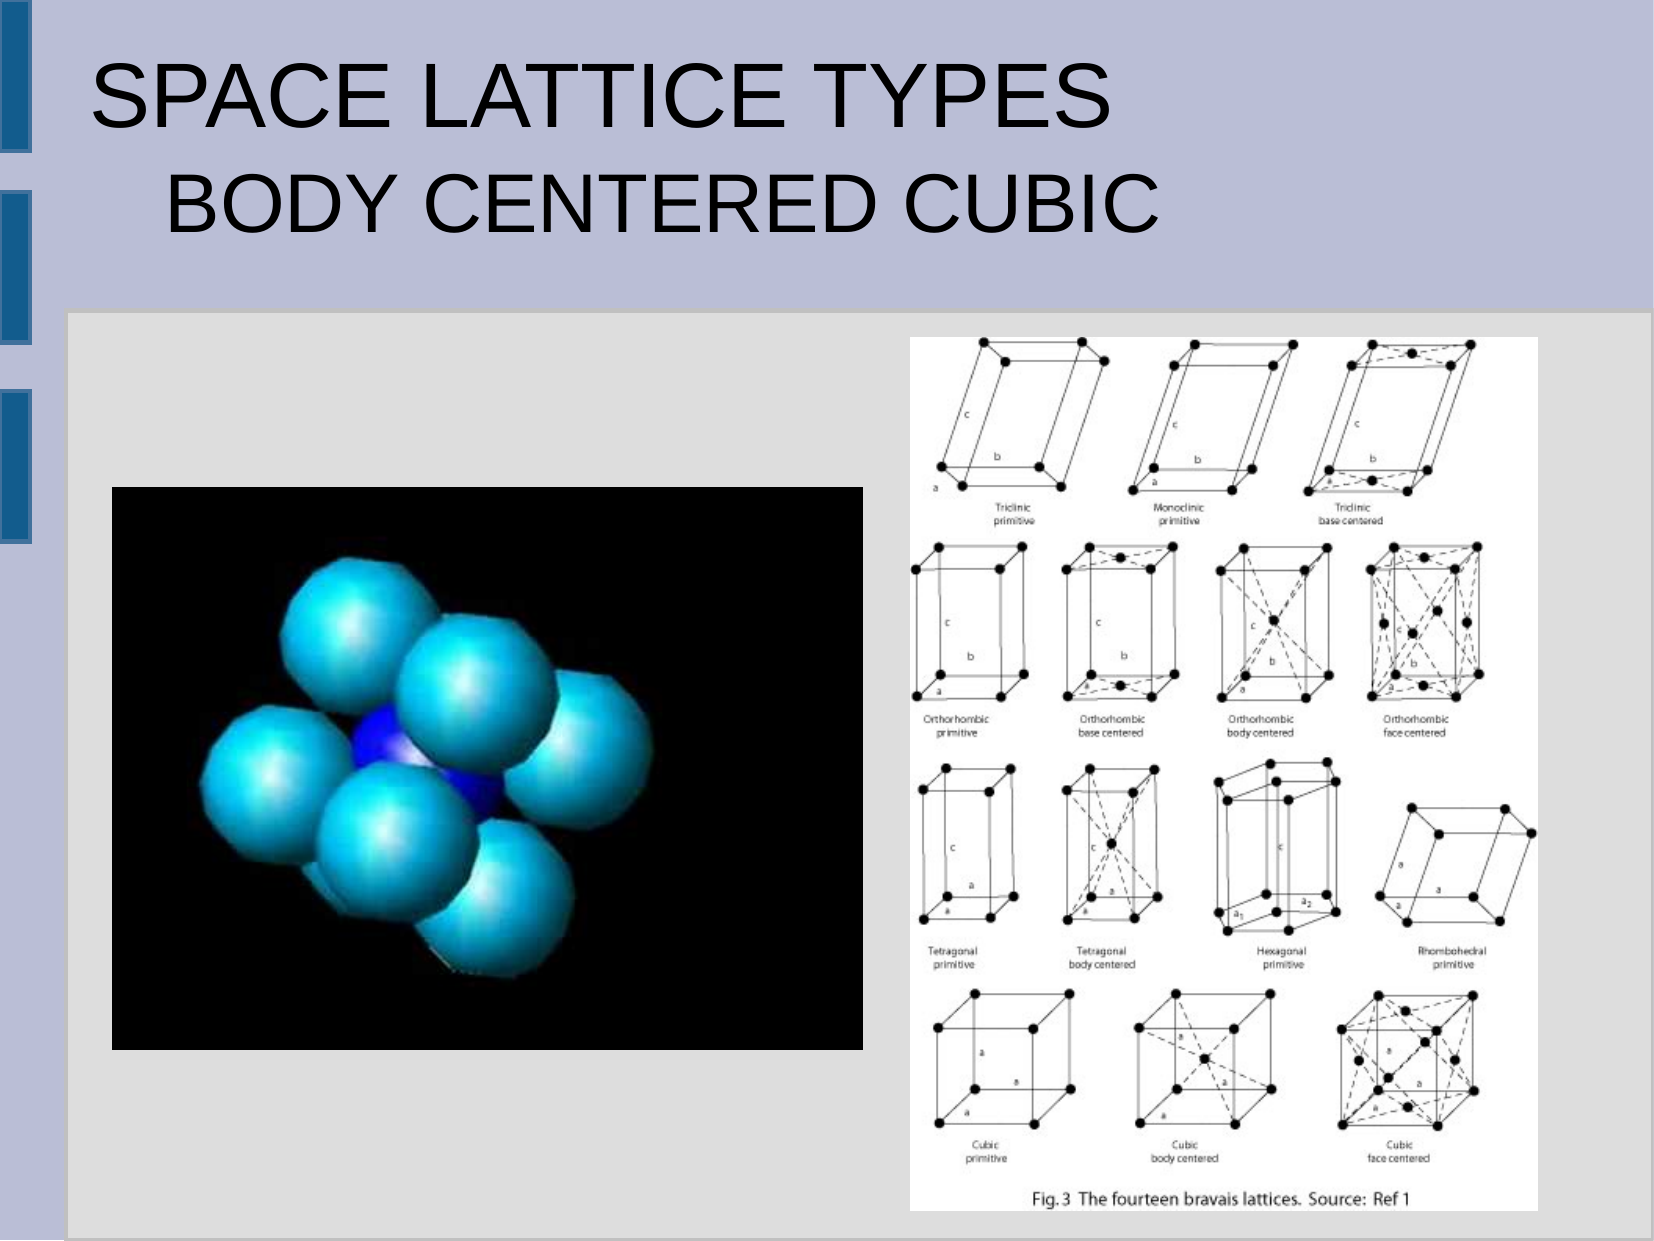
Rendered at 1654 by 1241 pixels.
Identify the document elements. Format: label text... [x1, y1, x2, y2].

text_box BODY CENTERED CUBIC [150, 150, 1313, 258]
picture [910, 337, 1538, 1211]
picture [112, 487, 863, 1050]
text_box SPACE LATTICE TYPES [75, 37, 1576, 155]
